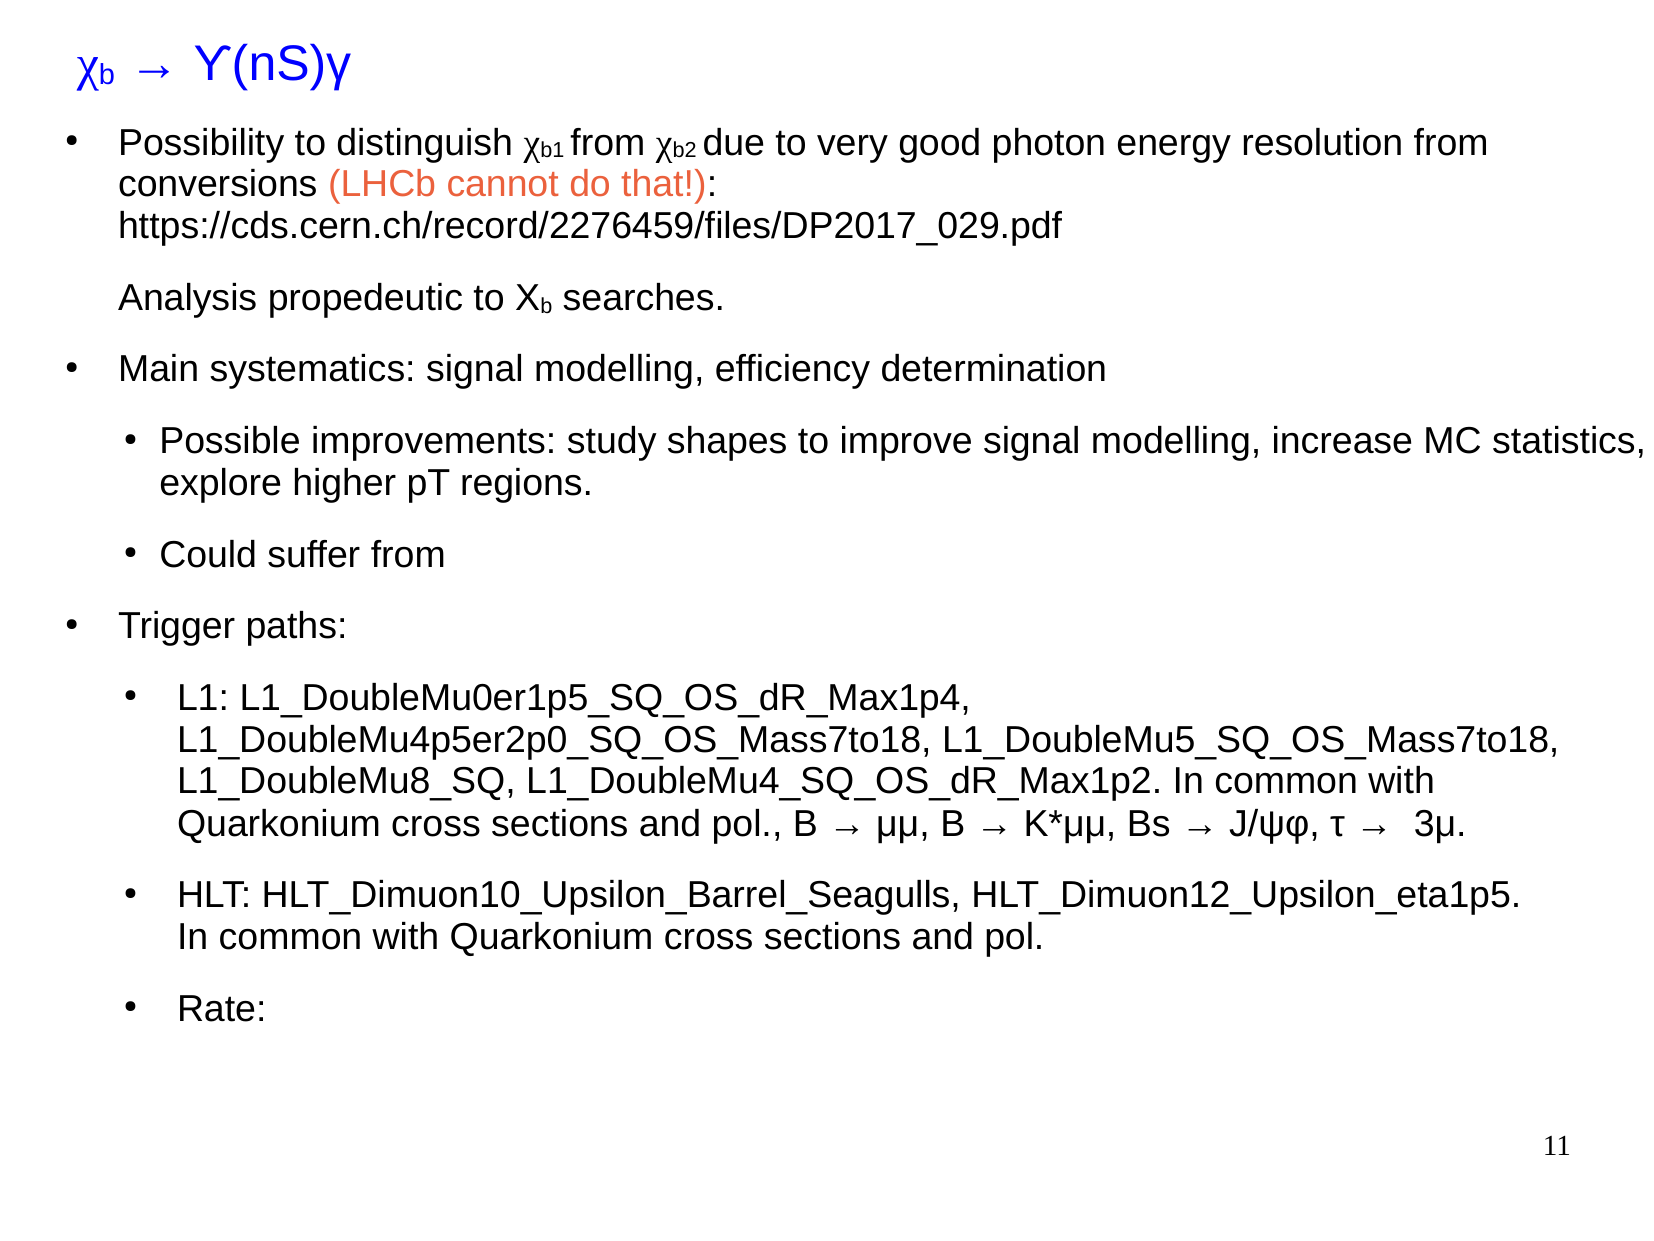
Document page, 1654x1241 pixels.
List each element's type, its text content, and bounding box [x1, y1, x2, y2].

list χb → ϒ(nS)γ Possibility to distinguish χb1 from χb2 due to very good photon energy resolution from conversions (LHCb cannot do that!): https://cds.cern.ch/record/2276459/files/DP2017_029.pdf Analysis propedeutic to Xb searches. Main systematics: signal modelling, efficiency determination Possible improvements: study shapes to improve signal modelling, increase MC statistics, explore higher pT regions. Could suffer from Trigger paths: L1: L1_DoubleMu0er1p5_SQ_OS_dR_Max1p4, L1_DoubleMu4p5er2p0_SQ_OS_Mass7to18, L1_DoubleMu5_SQ_OS_Mass7to18, L1_DoubleMu8_SQ, L1_DoubleMu4_SQ_OS_dR_Max1p2. In common with Quarkonium cross sections and pol., B → μμ, B → K*μμ, Bs → J/ψφ, τ → 3μ. HLT: HLT_Dimuon10_Upsilon_Barrel_Seagulls, HLT_Dimuon12_Upsilon_eta1p5. In common with Quarkonium cross sections and pol. Rate: [5, 35, 1648, 1214]
